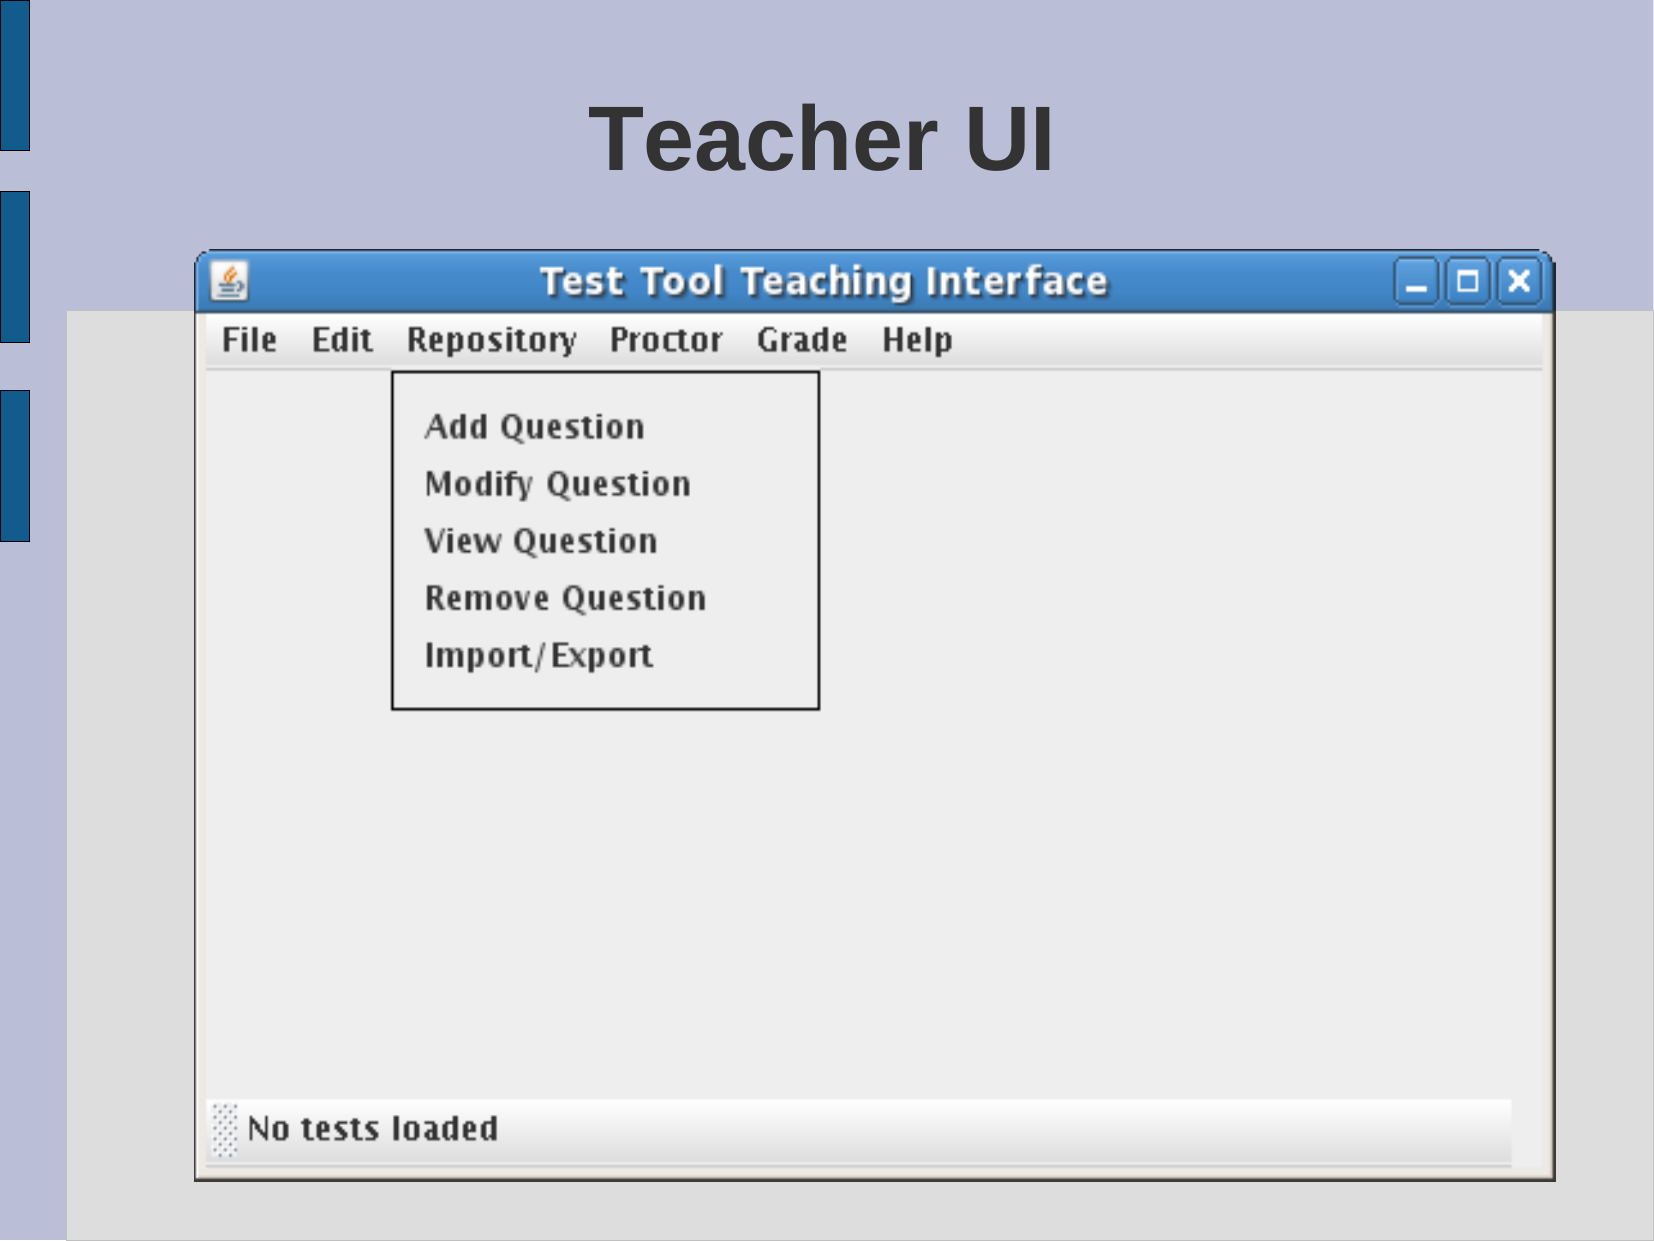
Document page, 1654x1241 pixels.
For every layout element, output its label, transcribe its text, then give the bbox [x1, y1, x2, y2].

title Teacher UI [116, 43, 1529, 234]
picture [194, 249, 1556, 1182]
